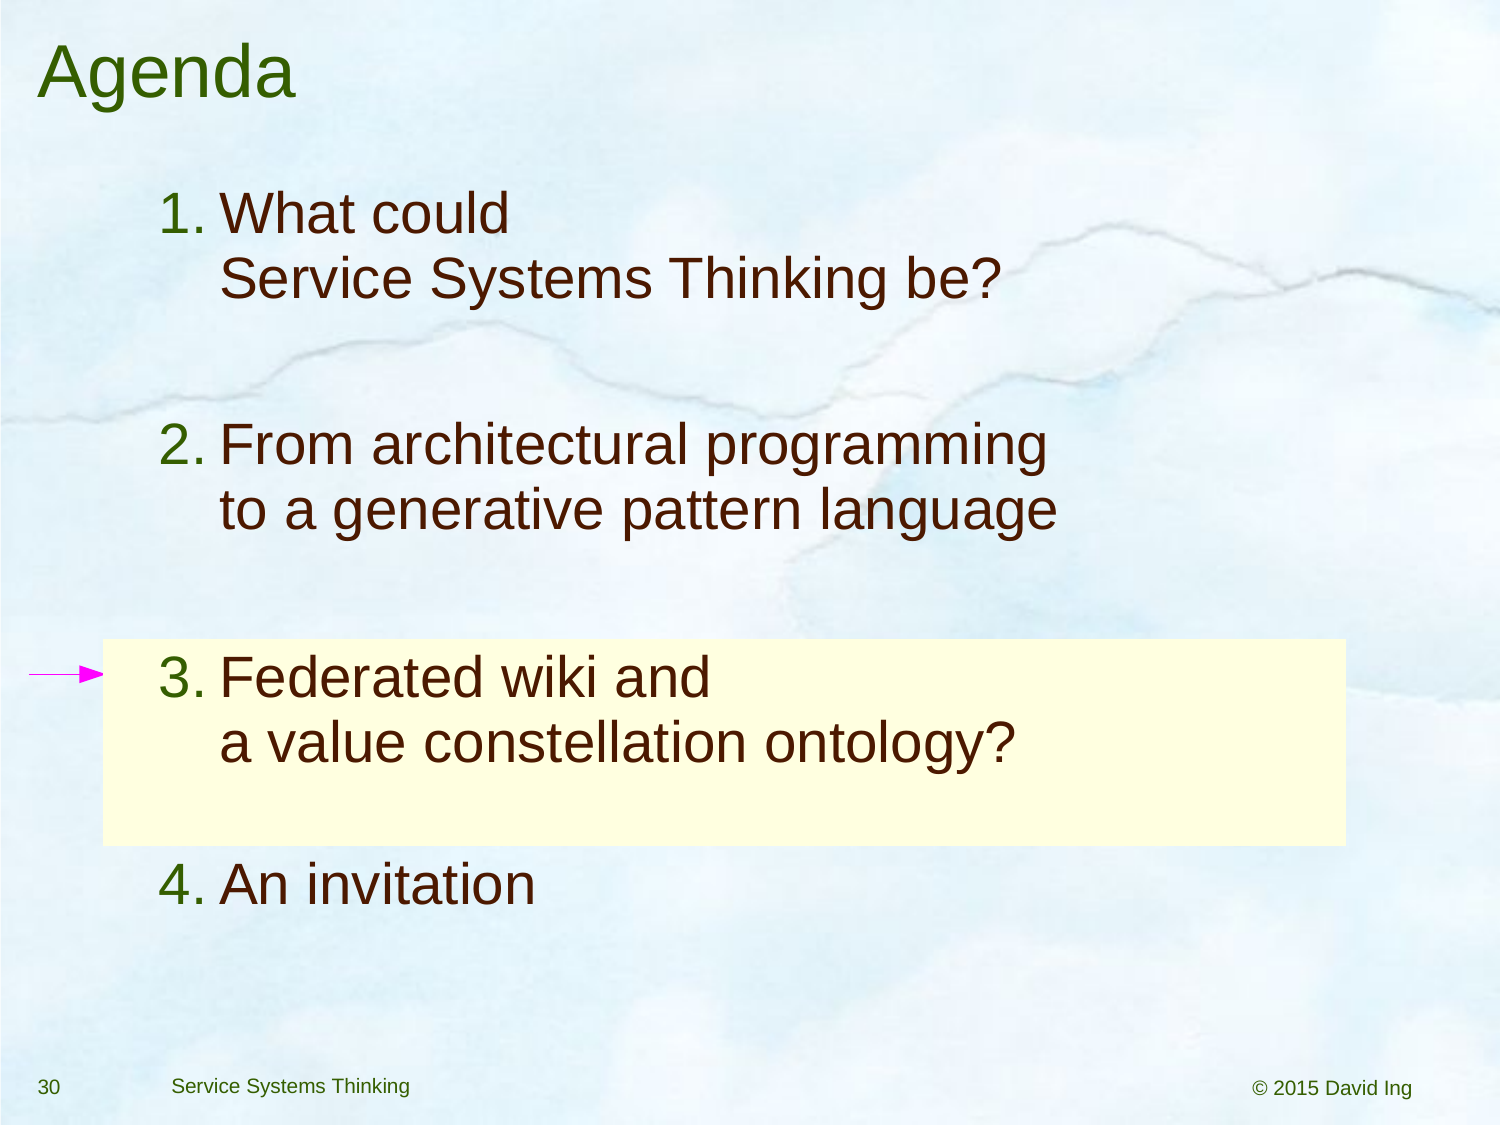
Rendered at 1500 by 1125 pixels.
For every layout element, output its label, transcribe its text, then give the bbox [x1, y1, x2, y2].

table_cell 3. [103, 639, 213, 846]
table_header What could Service Systems Thinking be? [213, 175, 1346, 406]
table_cell Federated wiki and a value constellation ontology? [213, 639, 1346, 846]
table_cell From architectural programming to a generative pattern language [213, 406, 1346, 639]
table_cell 2. [103, 406, 213, 639]
table_cell An invitation [213, 846, 1346, 933]
picture [0, 0, 1500, 1125]
title Agenda [37, 37, 1463, 152]
table_header 1. [103, 175, 213, 406]
table_cell 4. [103, 846, 213, 933]
